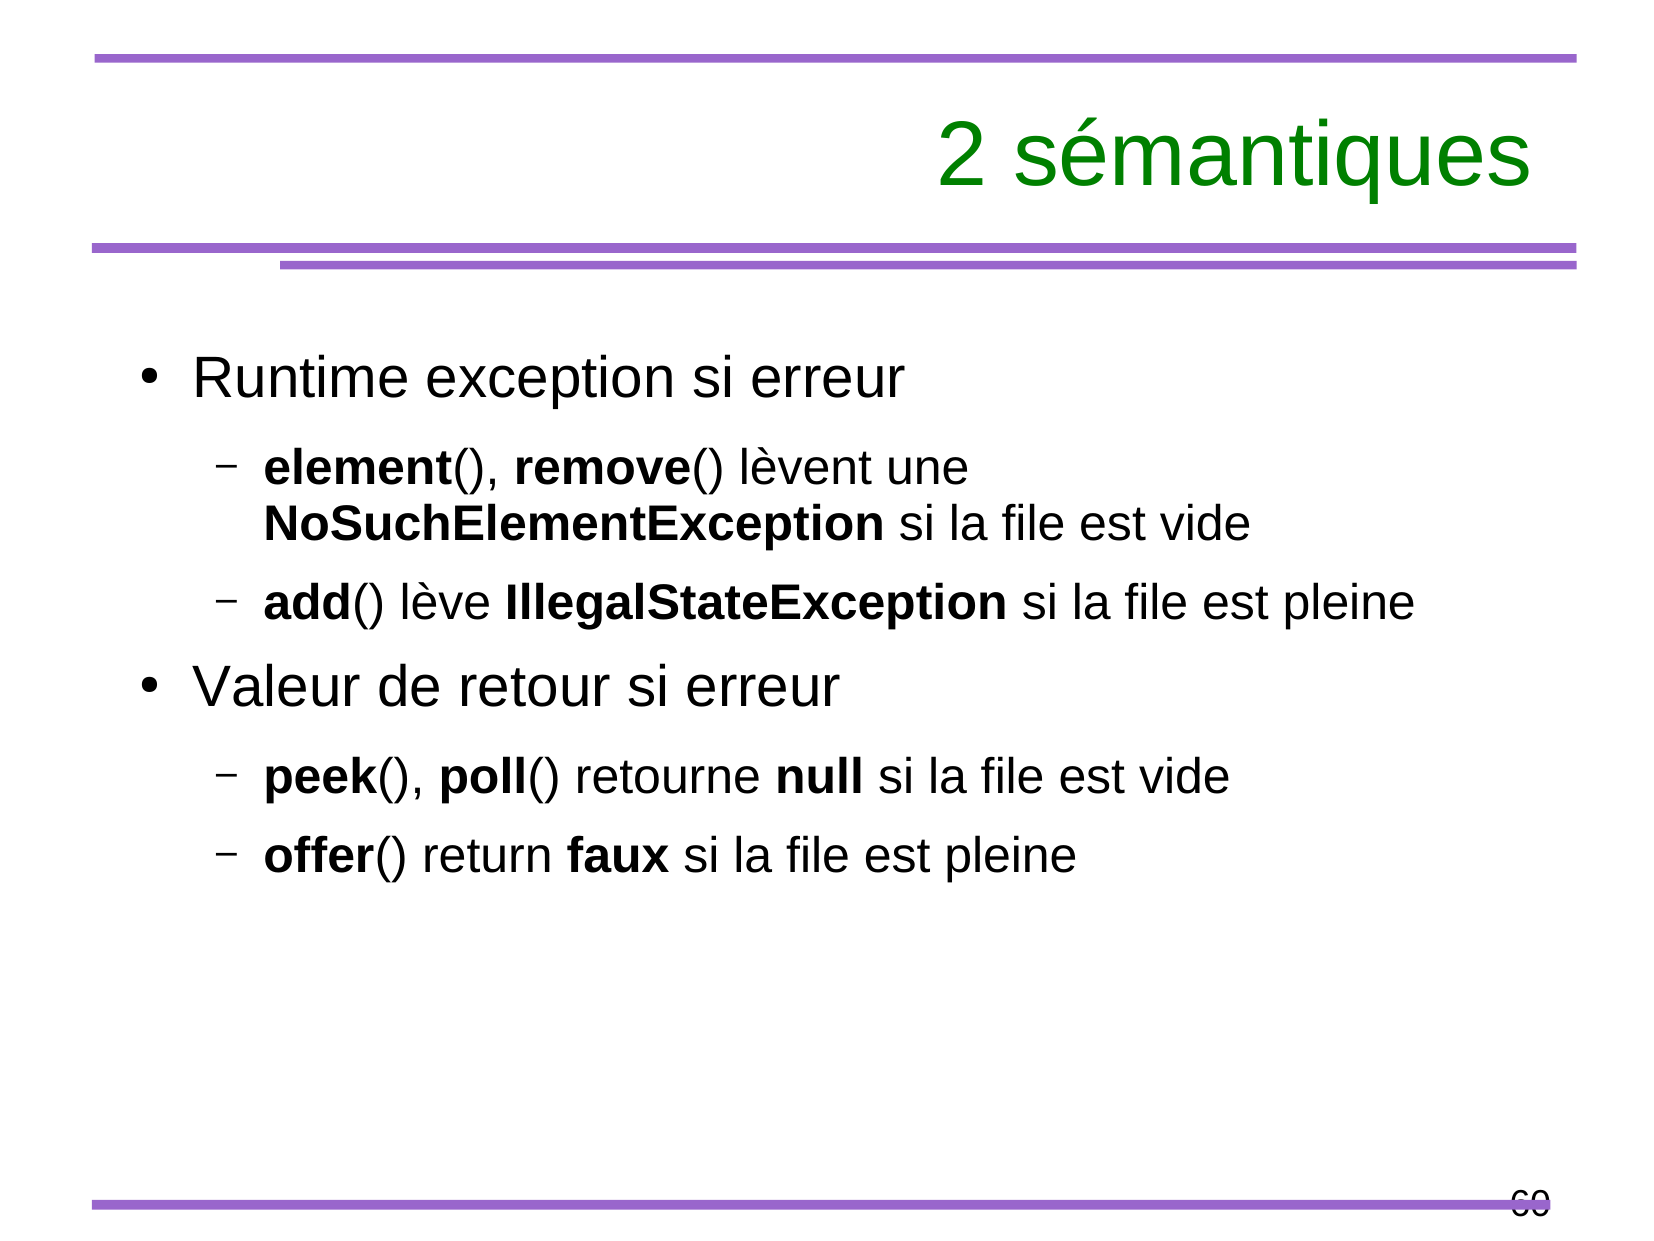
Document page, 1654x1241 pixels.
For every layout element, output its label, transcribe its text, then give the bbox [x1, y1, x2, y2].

list Runtime exception si erreur element(), remove() lèvent une NoSuchElementException si la file est vide add() lève IllegalStateException si la file est pleine Valeur de retour si erreur peek(), poll() retourne null si la file est vide offer() return faux si la file est pleine [121, 344, 1534, 1127]
title 2 sémantiques [121, 49, 1534, 257]
